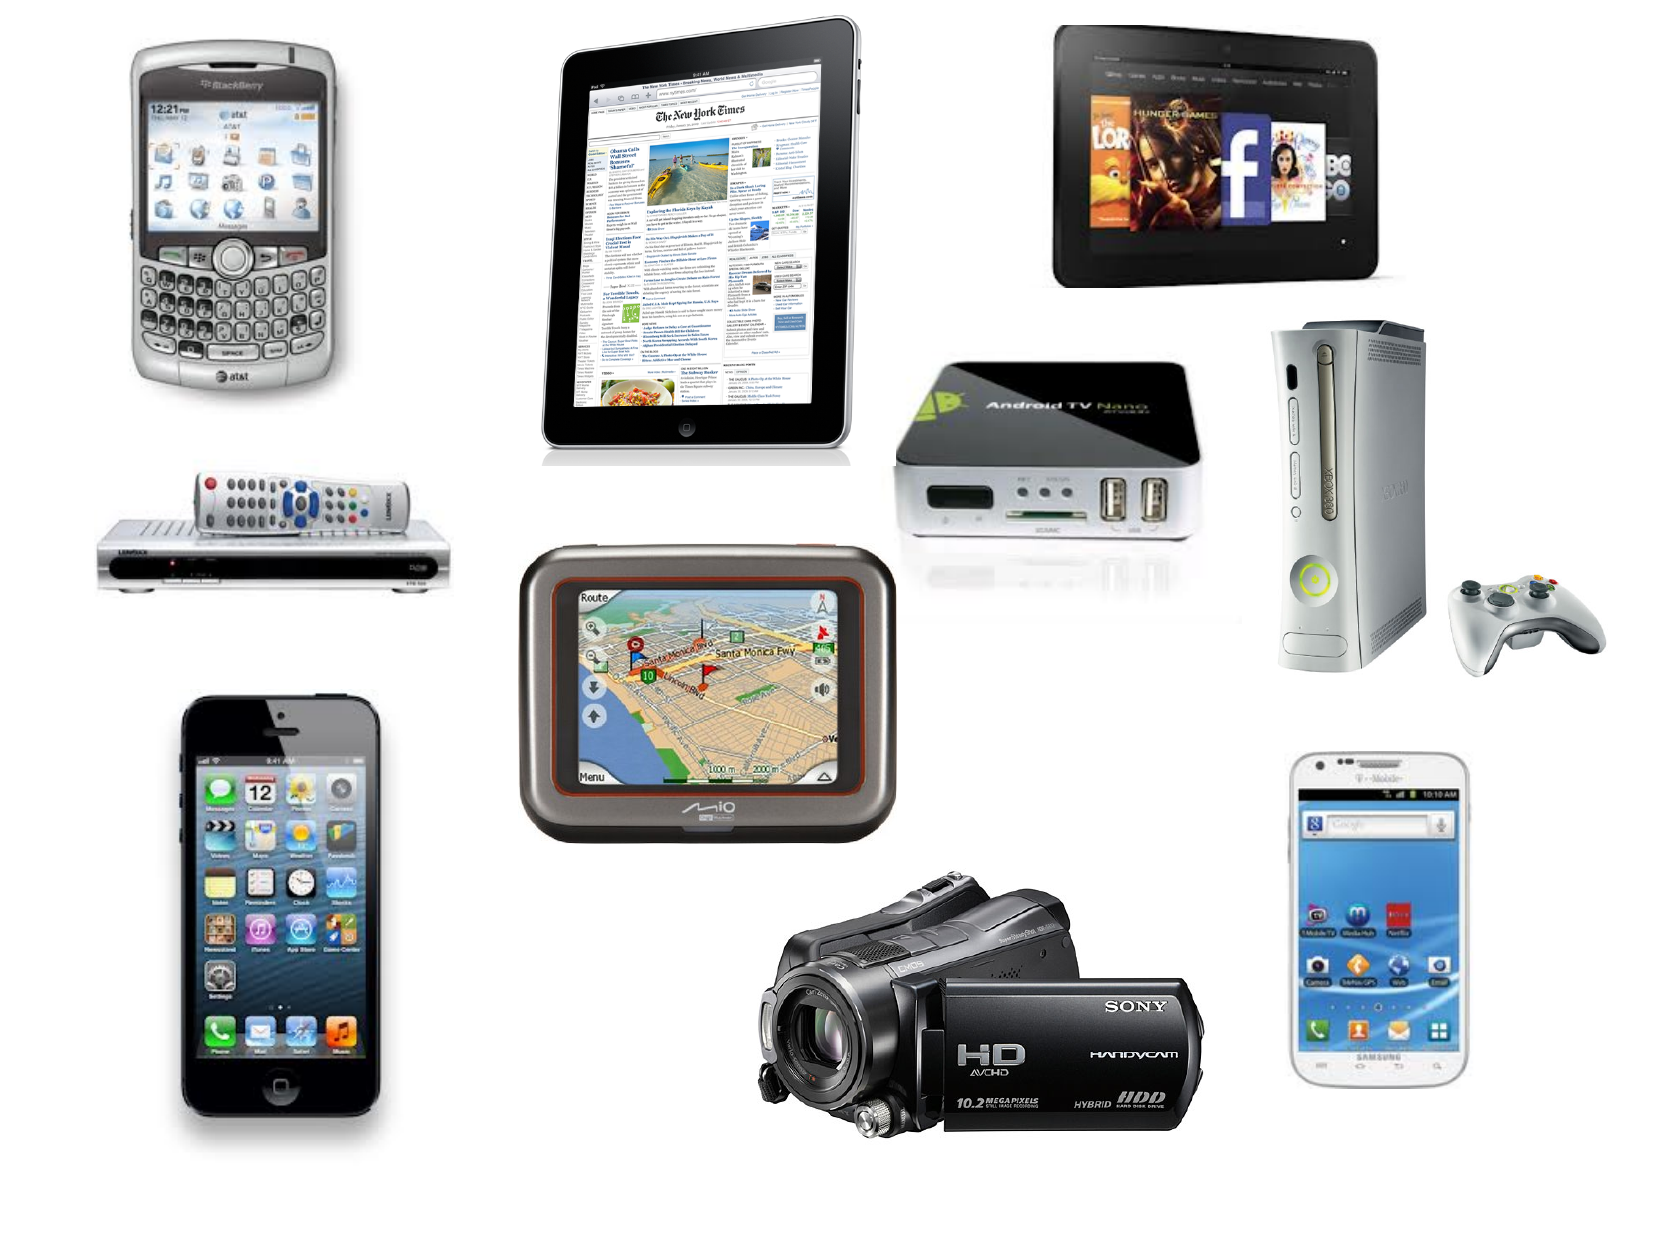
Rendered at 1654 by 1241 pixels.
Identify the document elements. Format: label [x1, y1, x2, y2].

picture [518, 15, 1242, 844]
picture [980, 25, 1450, 288]
picture [78, 26, 454, 1170]
picture [730, 751, 1536, 1155]
picture [1260, 309, 1616, 685]
